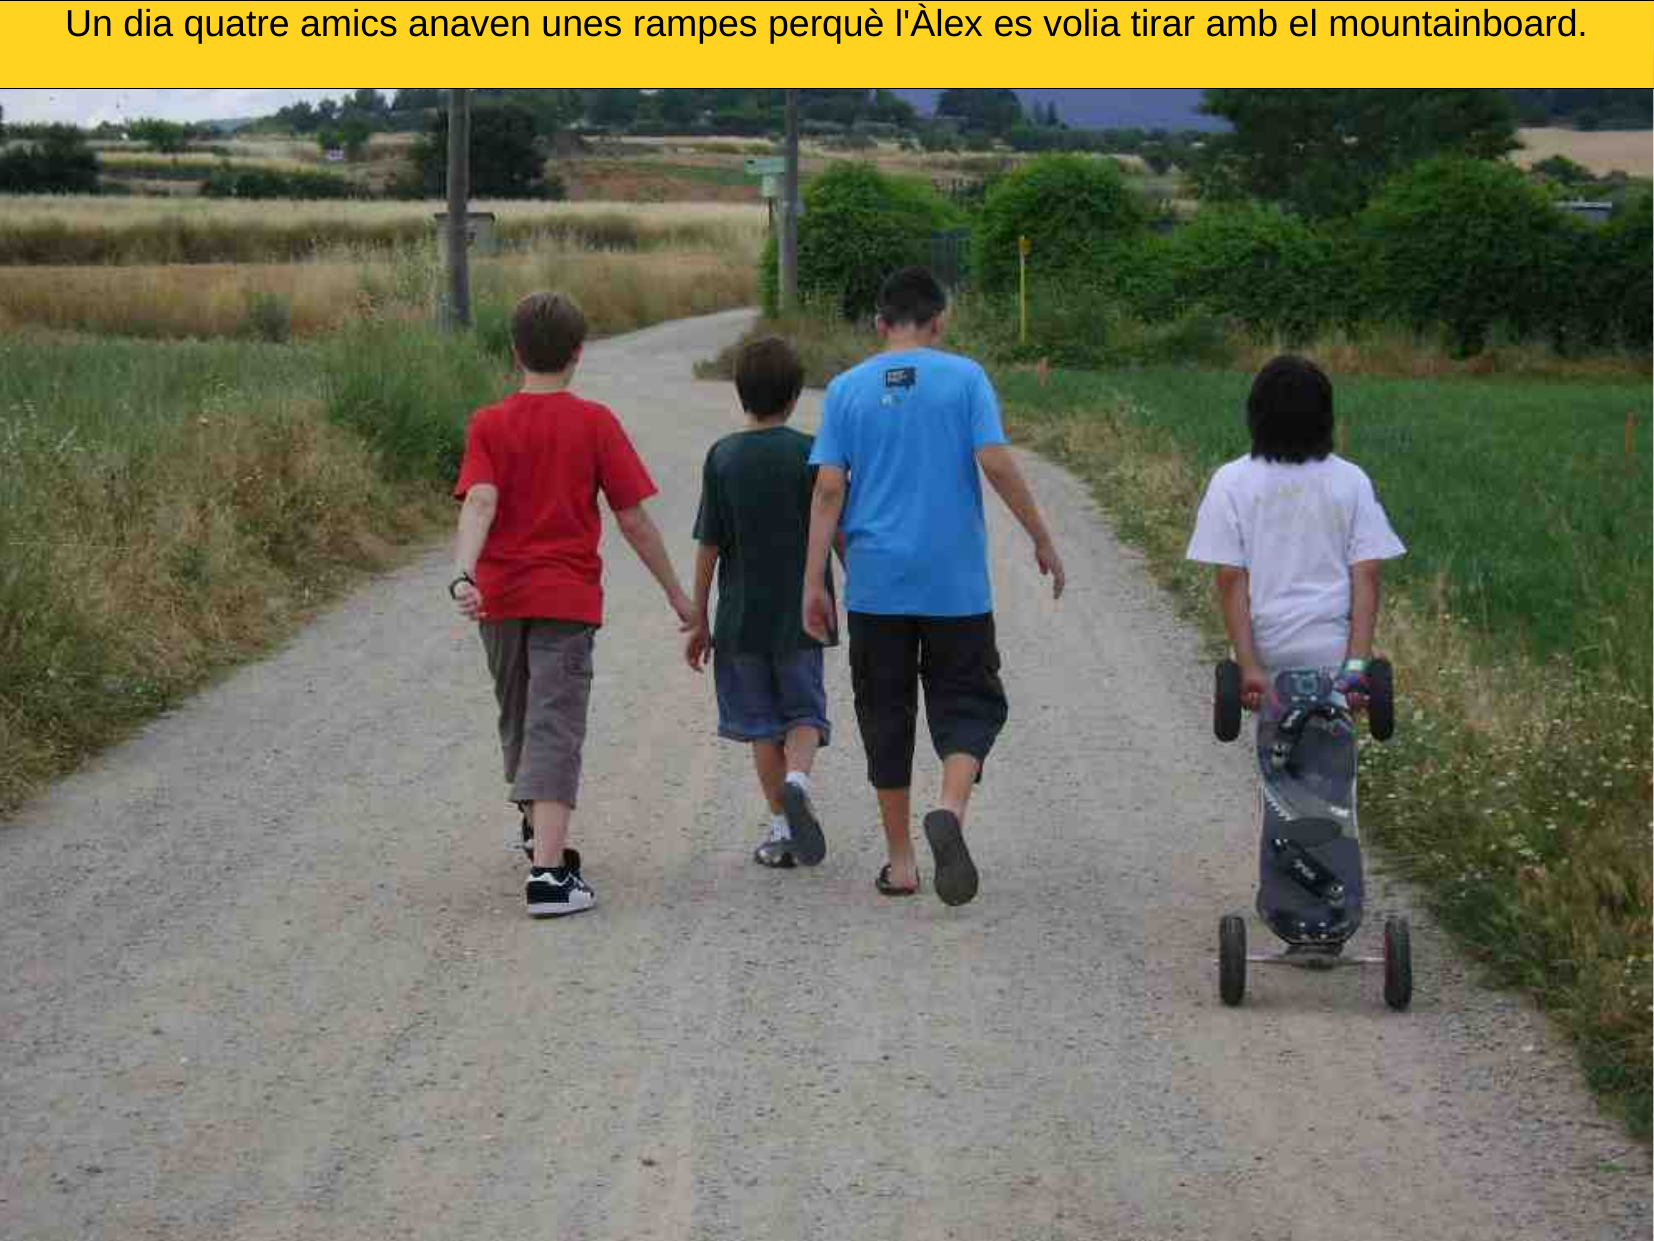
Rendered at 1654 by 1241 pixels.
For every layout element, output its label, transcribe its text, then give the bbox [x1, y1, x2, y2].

text_box Un dia quatre amics anaven unes rampes perquè l'Àlex es volia tirar amb el mountainboard. [0, 0, 1654, 89]
picture [0, 89, 1654, 1241]
